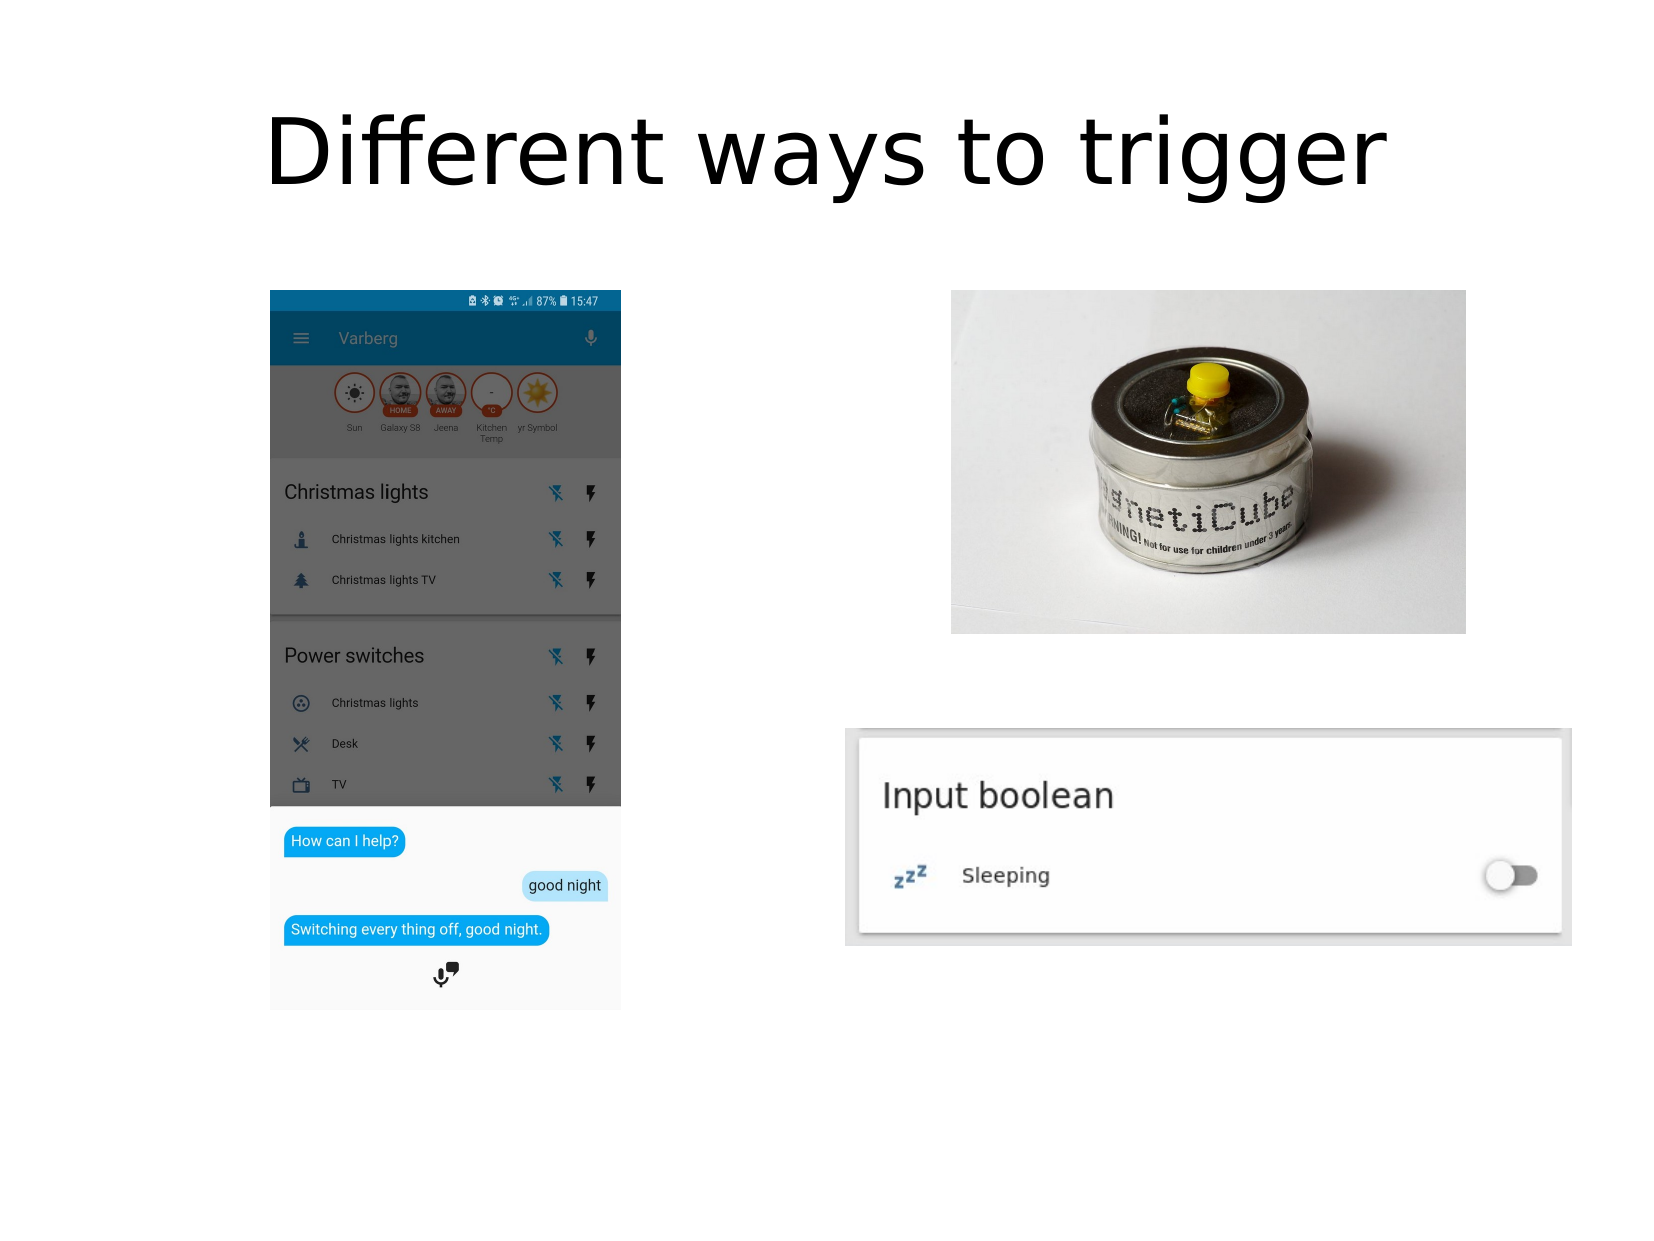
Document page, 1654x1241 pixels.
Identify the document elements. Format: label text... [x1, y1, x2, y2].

picture [350, 336, 357, 344]
picture [524, 298, 532, 305]
picture [845, 728, 1572, 946]
picture [586, 330, 593, 342]
picture [481, 296, 488, 305]
picture [561, 296, 567, 305]
picture [270, 366, 621, 1010]
title Different ways to trigger [82, 49, 1571, 257]
picture [550, 297, 555, 305]
picture [294, 338, 308, 343]
picture [470, 296, 475, 305]
picture [494, 297, 502, 305]
picture [370, 336, 388, 344]
picture [951, 290, 1466, 634]
